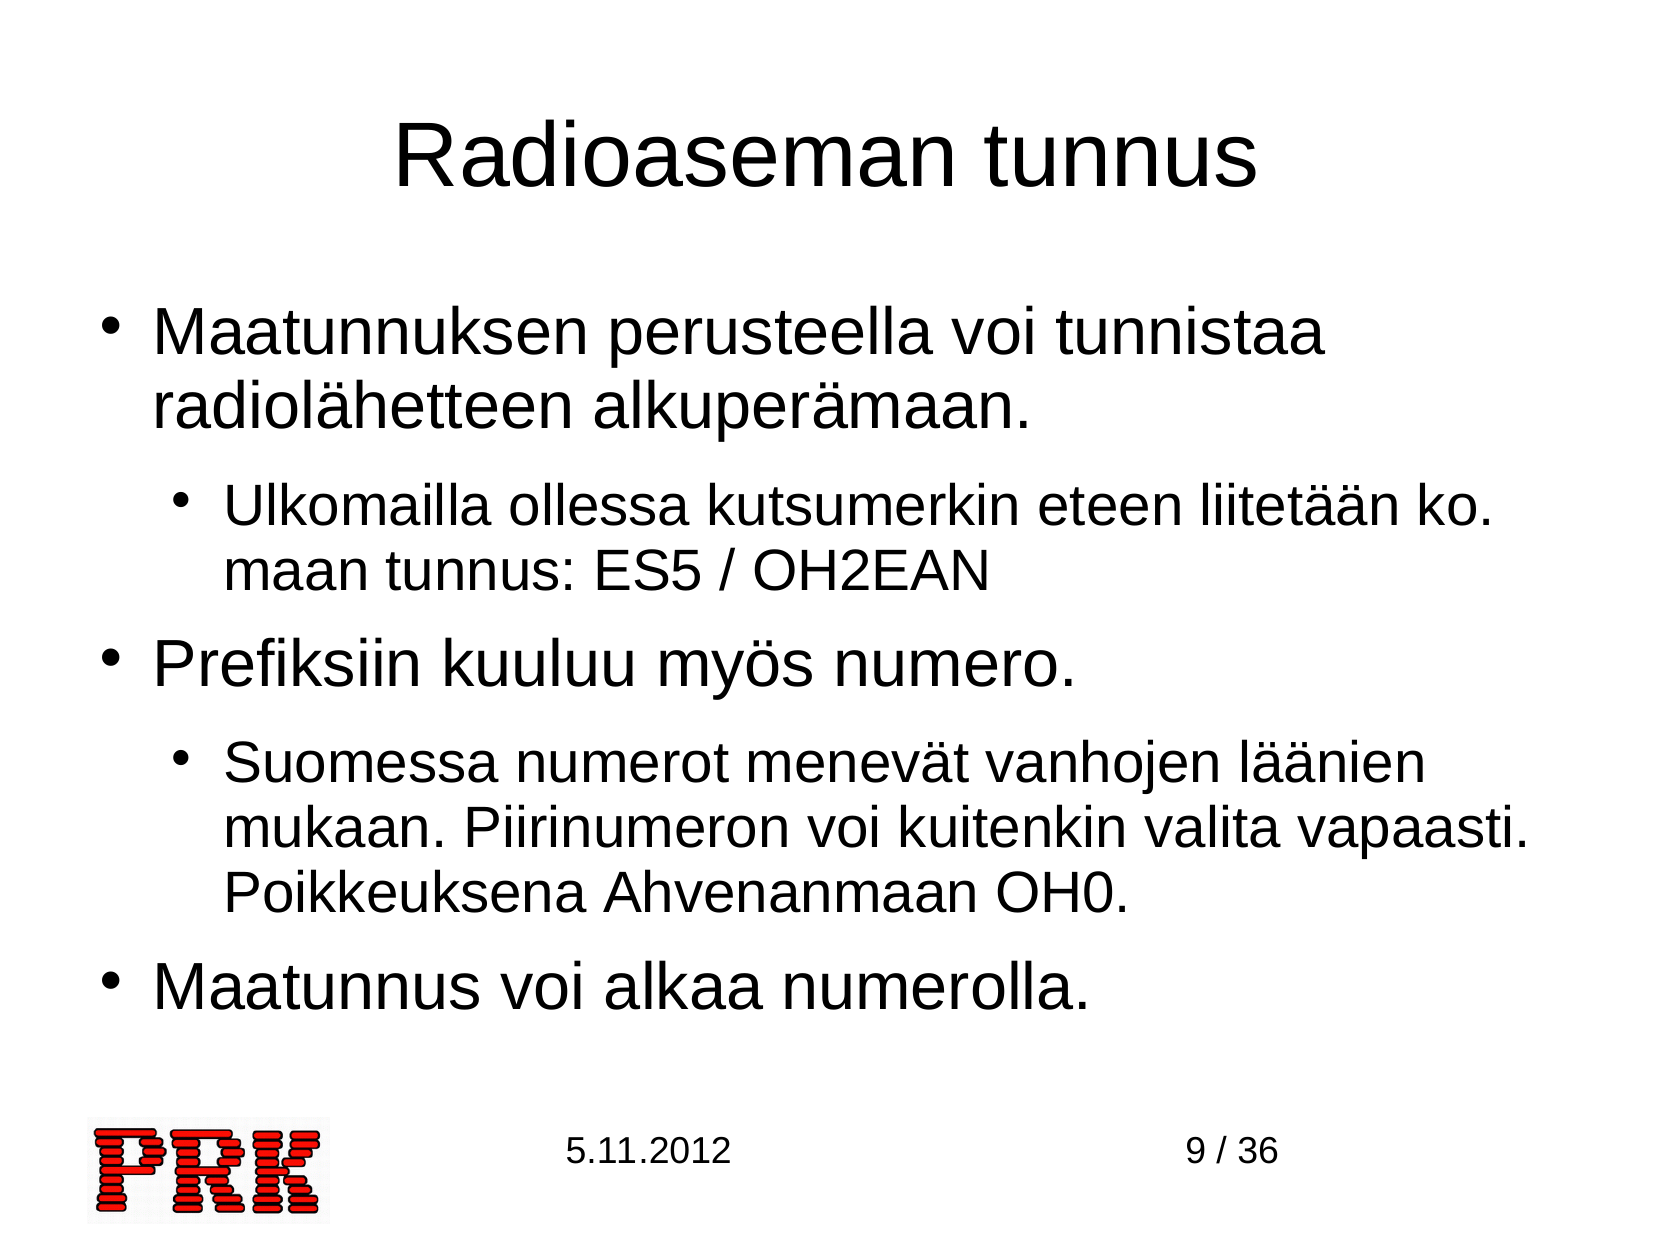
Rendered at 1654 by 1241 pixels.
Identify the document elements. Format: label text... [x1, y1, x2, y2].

title Radioaseman tunnus [82, 49, 1571, 257]
list Maatunnuksen perusteella voi tunnistaa radiolähetteen alkuperämaan. Ulkomailla ollessa kutsumerkin eteen liitetään ko. maan tunnus: ES5 / OH2EAN Prefiksiin kuuluu myös numero. Suomessa numerot menevät vanhojen läänien mukaan. Piirinumeron voi kuitenkin valita vapaasti. Poikkeuksena Ahvenanmaan OH0. Maatunnus voi alkaa numerolla. [82, 290, 1571, 1109]
picture [87, 1117, 330, 1224]
